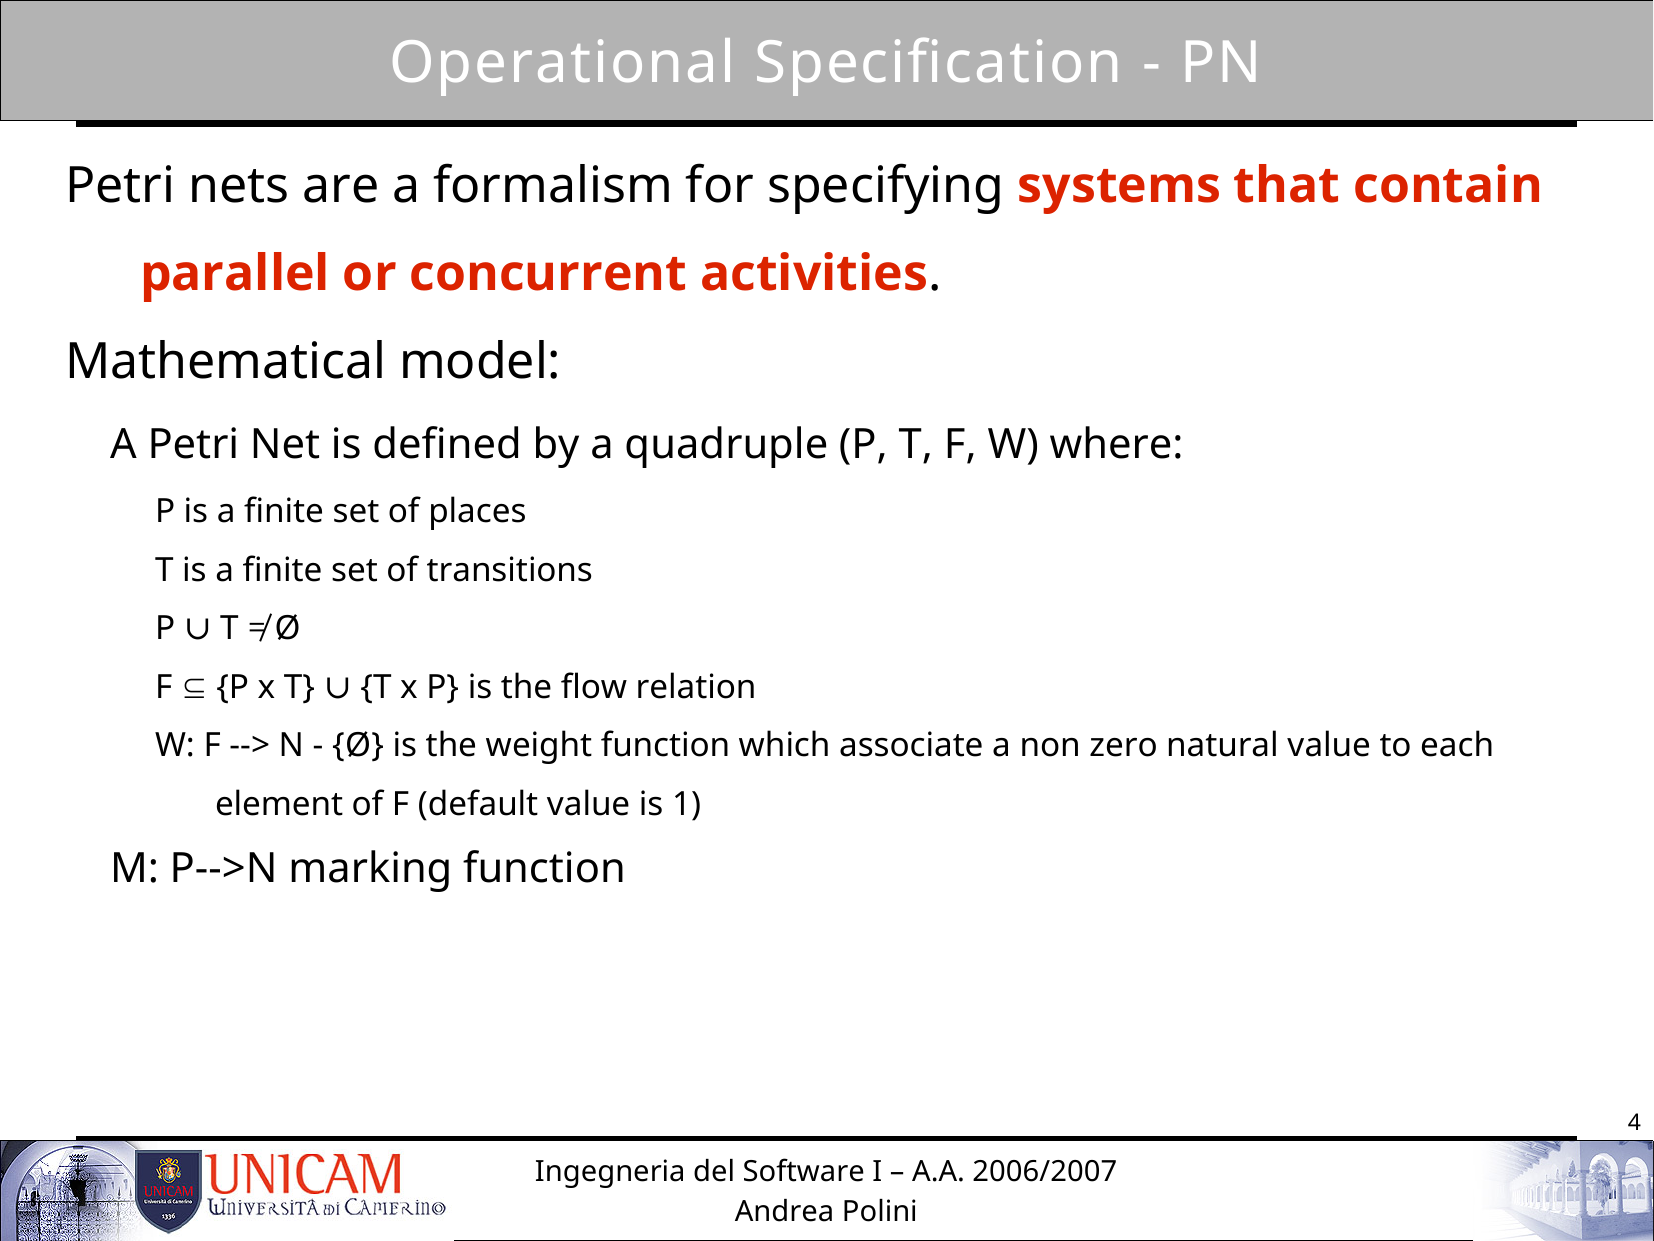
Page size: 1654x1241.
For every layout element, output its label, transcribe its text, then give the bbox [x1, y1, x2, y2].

list Petri nets are a formalism for specifying systems that contain parallel or concurrent activities. Mathematical model: A Petri Net is defined by a quadruple (P, T, F, W) where: P is a finite set of places T is a finite set of transitions P ∪ T ≠ Ø F  {P x T} ∪ {T x P} is the flow relation W: F --> N - {Ø} is the weight function which associate a non zero natural value to each element of F (default value is 1) M: P-->N marking function [64, 148, 1565, 856]
picture [1473, 1141, 1654, 1241]
title Operational Specification - PN [0, 0, 1653, 121]
picture [0, 1141, 454, 1241]
